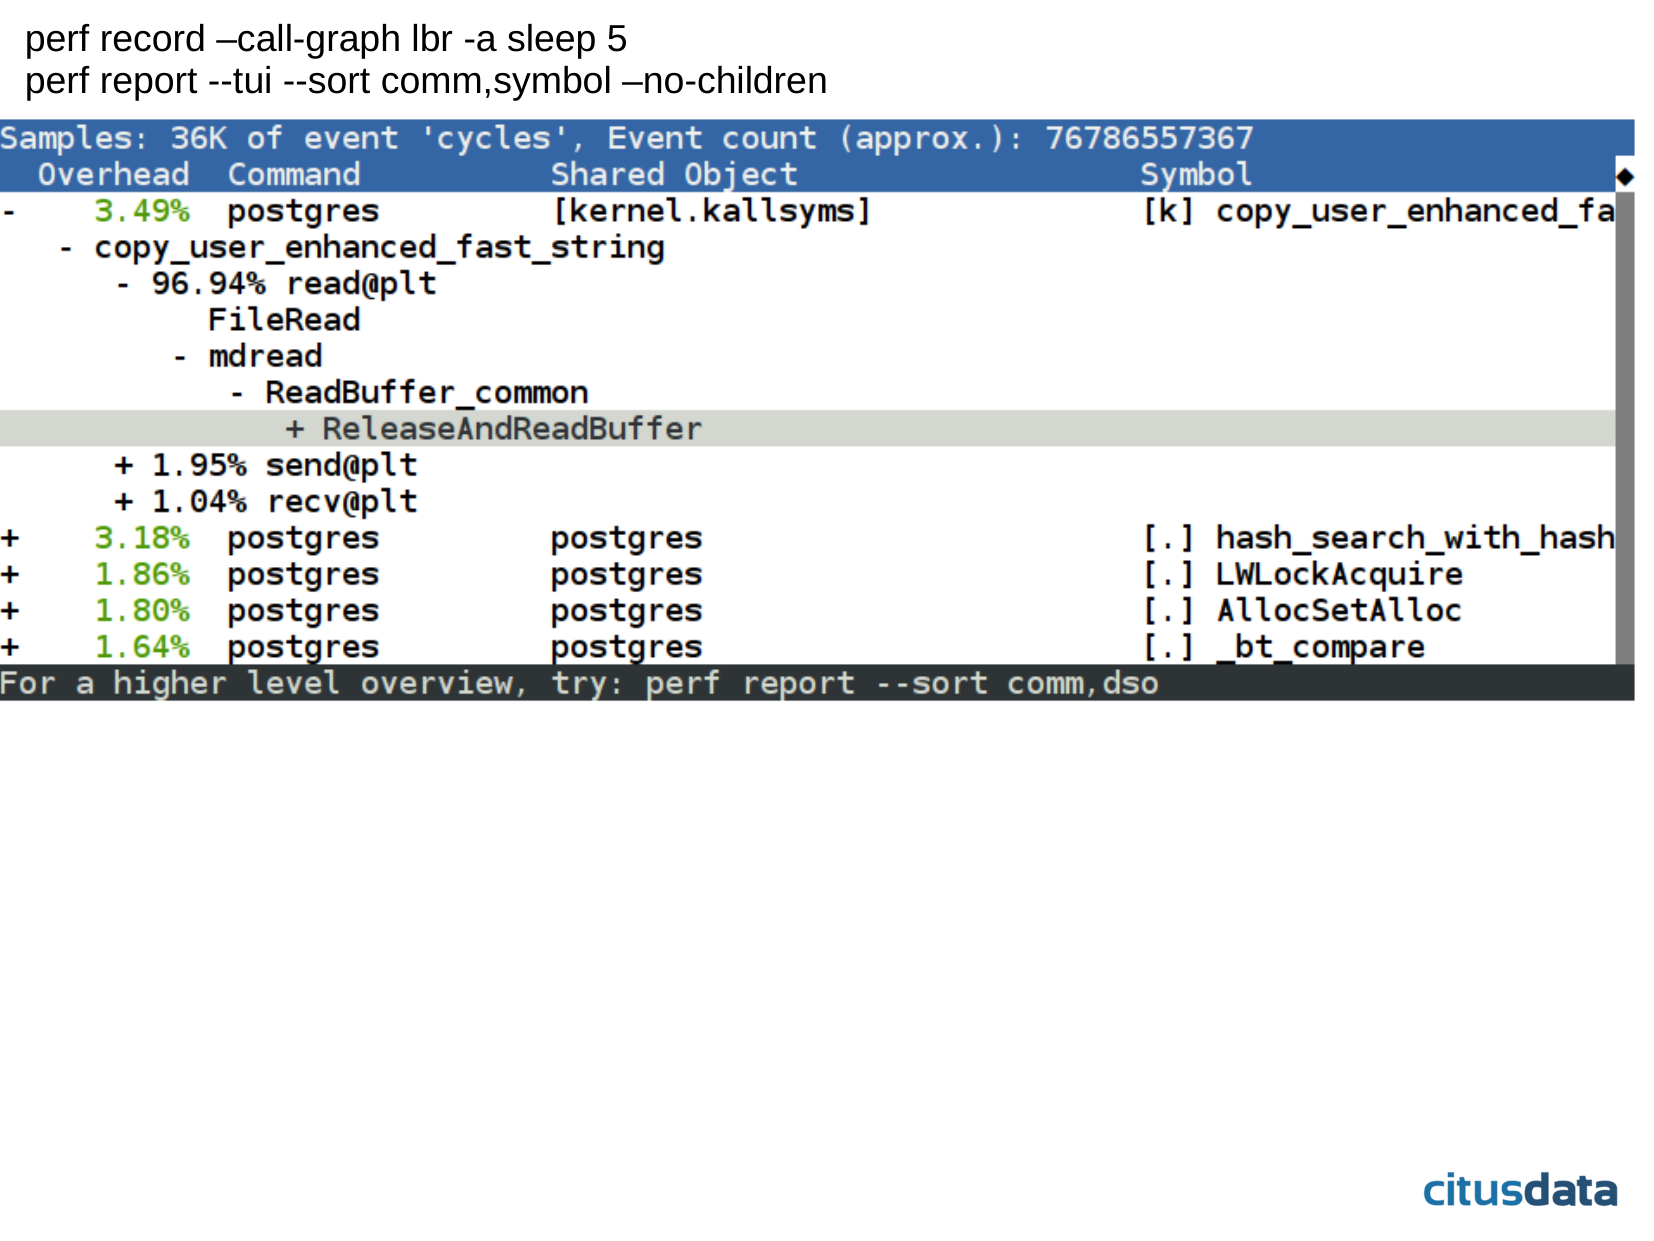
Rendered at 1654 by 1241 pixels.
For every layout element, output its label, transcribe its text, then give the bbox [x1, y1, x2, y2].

text_box perf record –call-graph lbr -a sleep 5 perf report --tui --sort comm,symbol –no-children [10, 10, 886, 151]
picture [1420, 1167, 1622, 1209]
picture [0, 118, 1654, 727]
